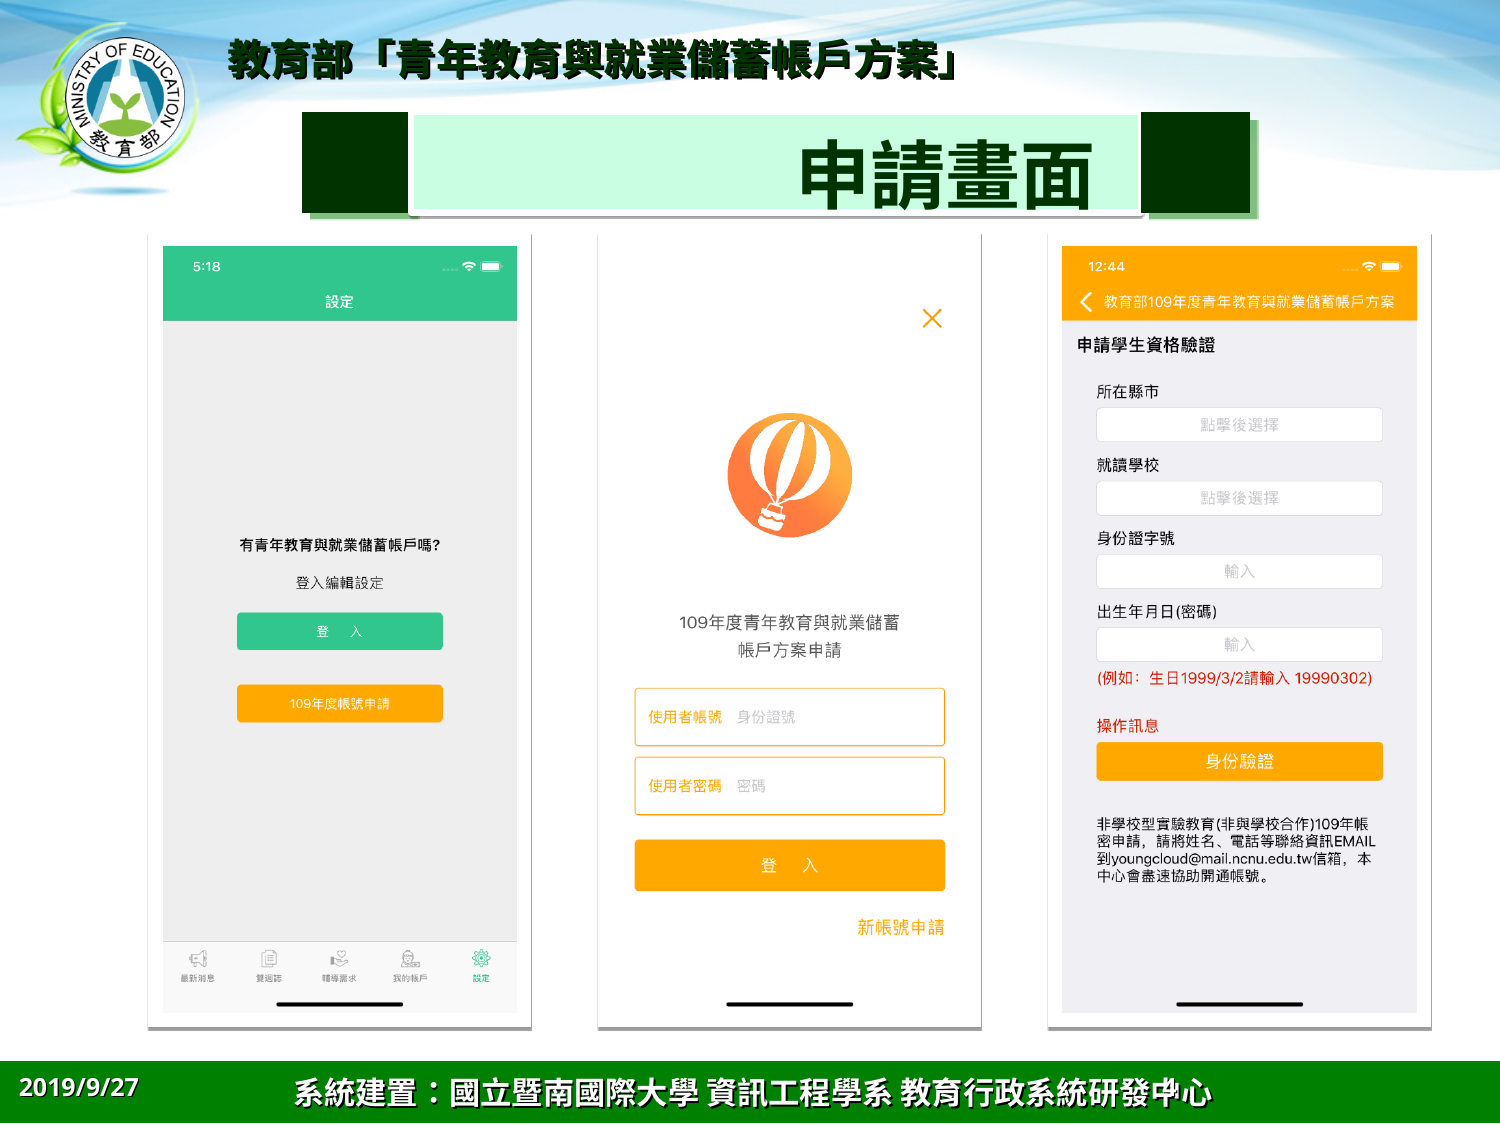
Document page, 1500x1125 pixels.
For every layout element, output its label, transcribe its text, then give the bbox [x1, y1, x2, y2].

text_box 申請畫面 [411, 112, 1141, 213]
text_box [1141, 112, 1250, 213]
text_box 2019/9/27 [3, 1063, 354, 1117]
text_box [302, 112, 411, 213]
picture [162, 245, 517, 1013]
text_box 4 [1147, 1063, 1498, 1117]
picture [612, 245, 967, 1013]
picture [1062, 245, 1417, 1013]
